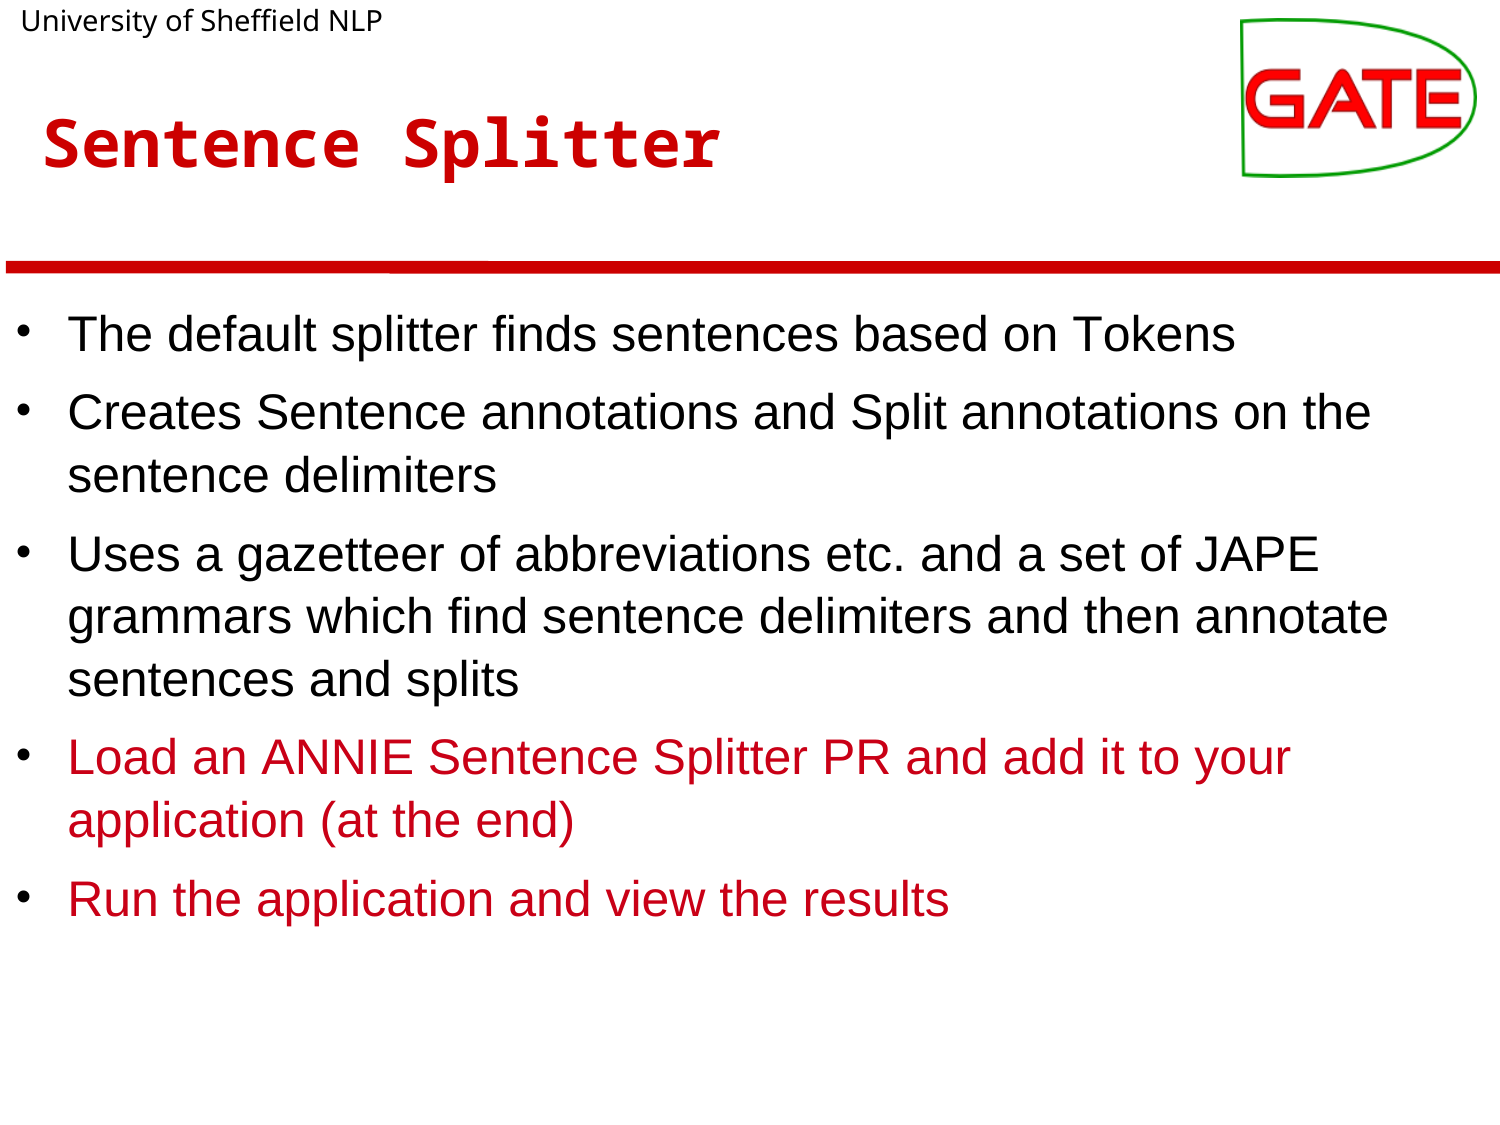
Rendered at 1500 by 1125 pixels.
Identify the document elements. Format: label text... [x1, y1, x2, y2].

picture [1240, 18, 1477, 178]
text_box Sentence Splitter [41, 45, 1387, 243]
text_box The default splitter finds sentences based on Tokens Creates Sentence annotations and Split annotations on the sentence delimiters Uses a gazetteer of abbreviations etc. and a set of JAPE grammars which find sentence delimiters and then annotate sentences and splits Load an ANNIE Sentence Splitter PR and add it to your application (at the end) Run the application and view the results [0, 290, 1477, 1125]
